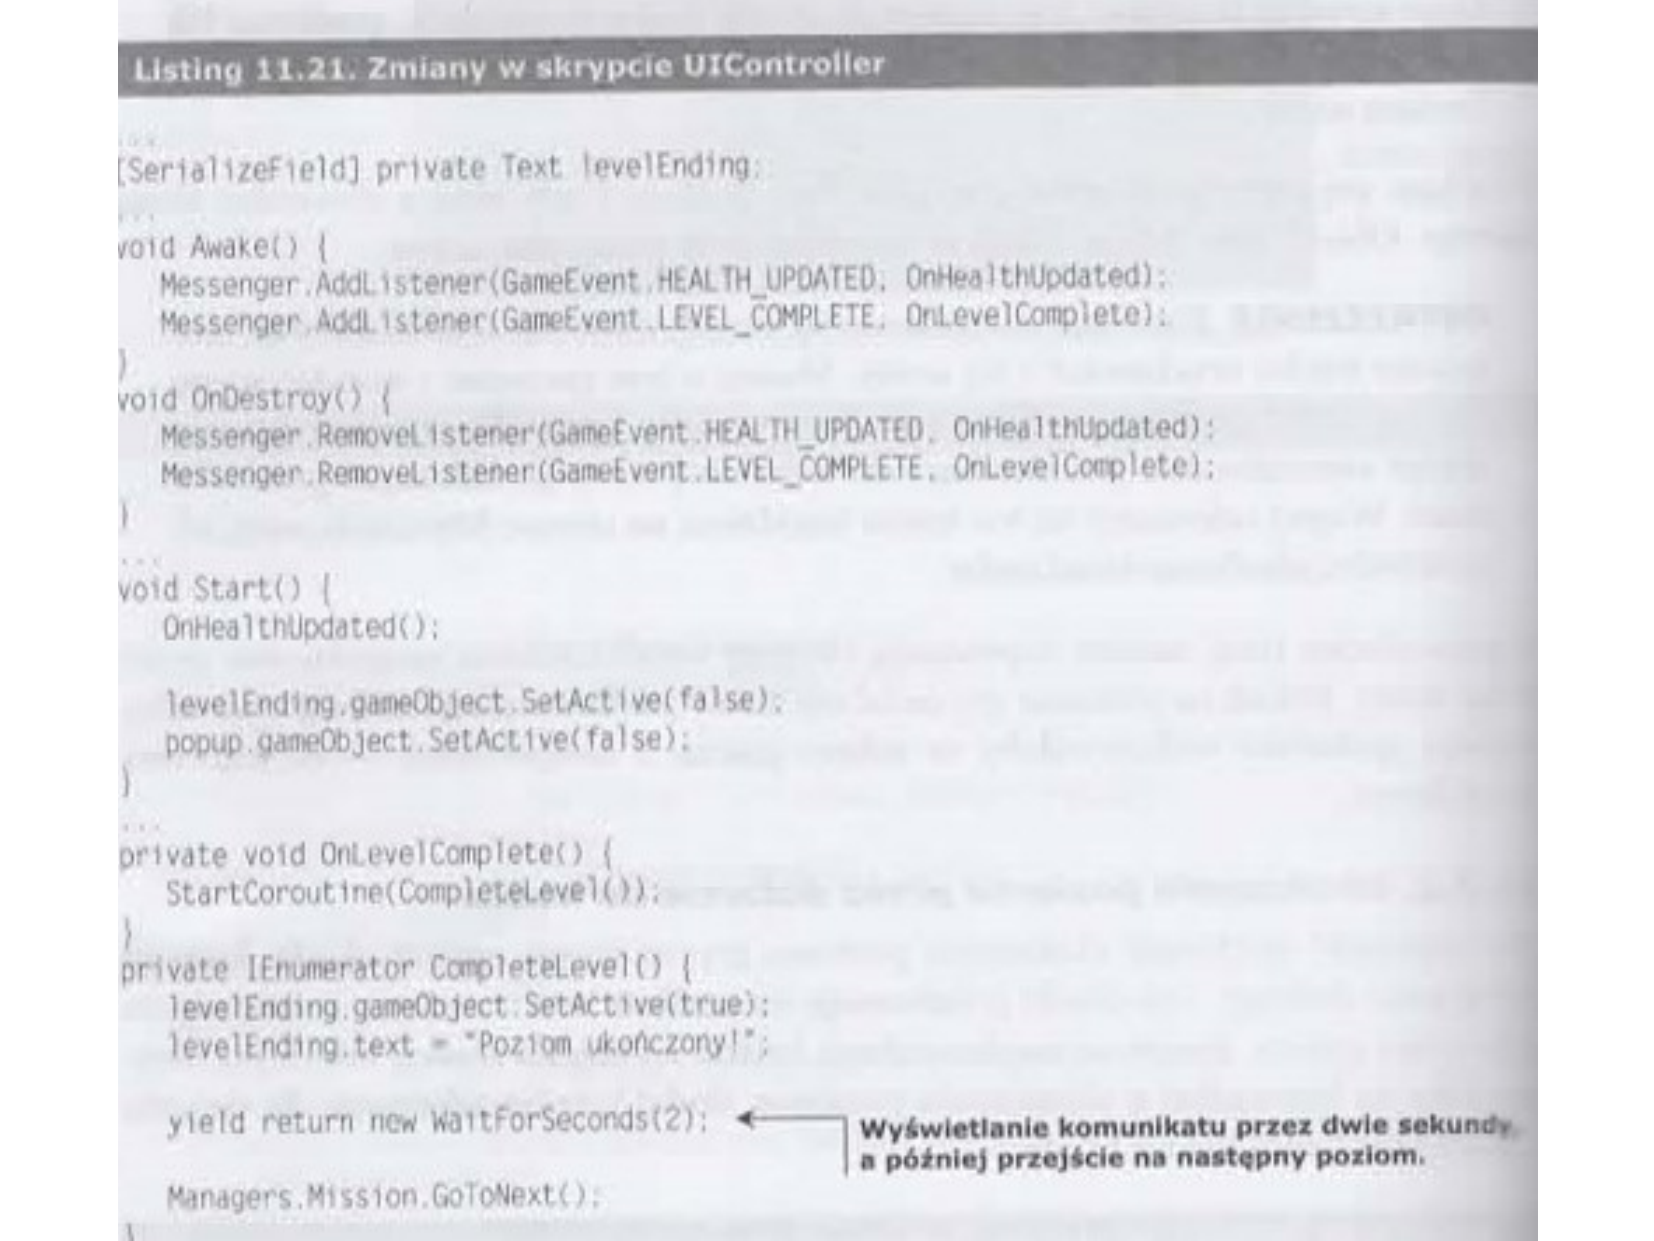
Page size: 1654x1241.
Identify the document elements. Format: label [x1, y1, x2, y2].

picture [118, 0, 1538, 1241]
